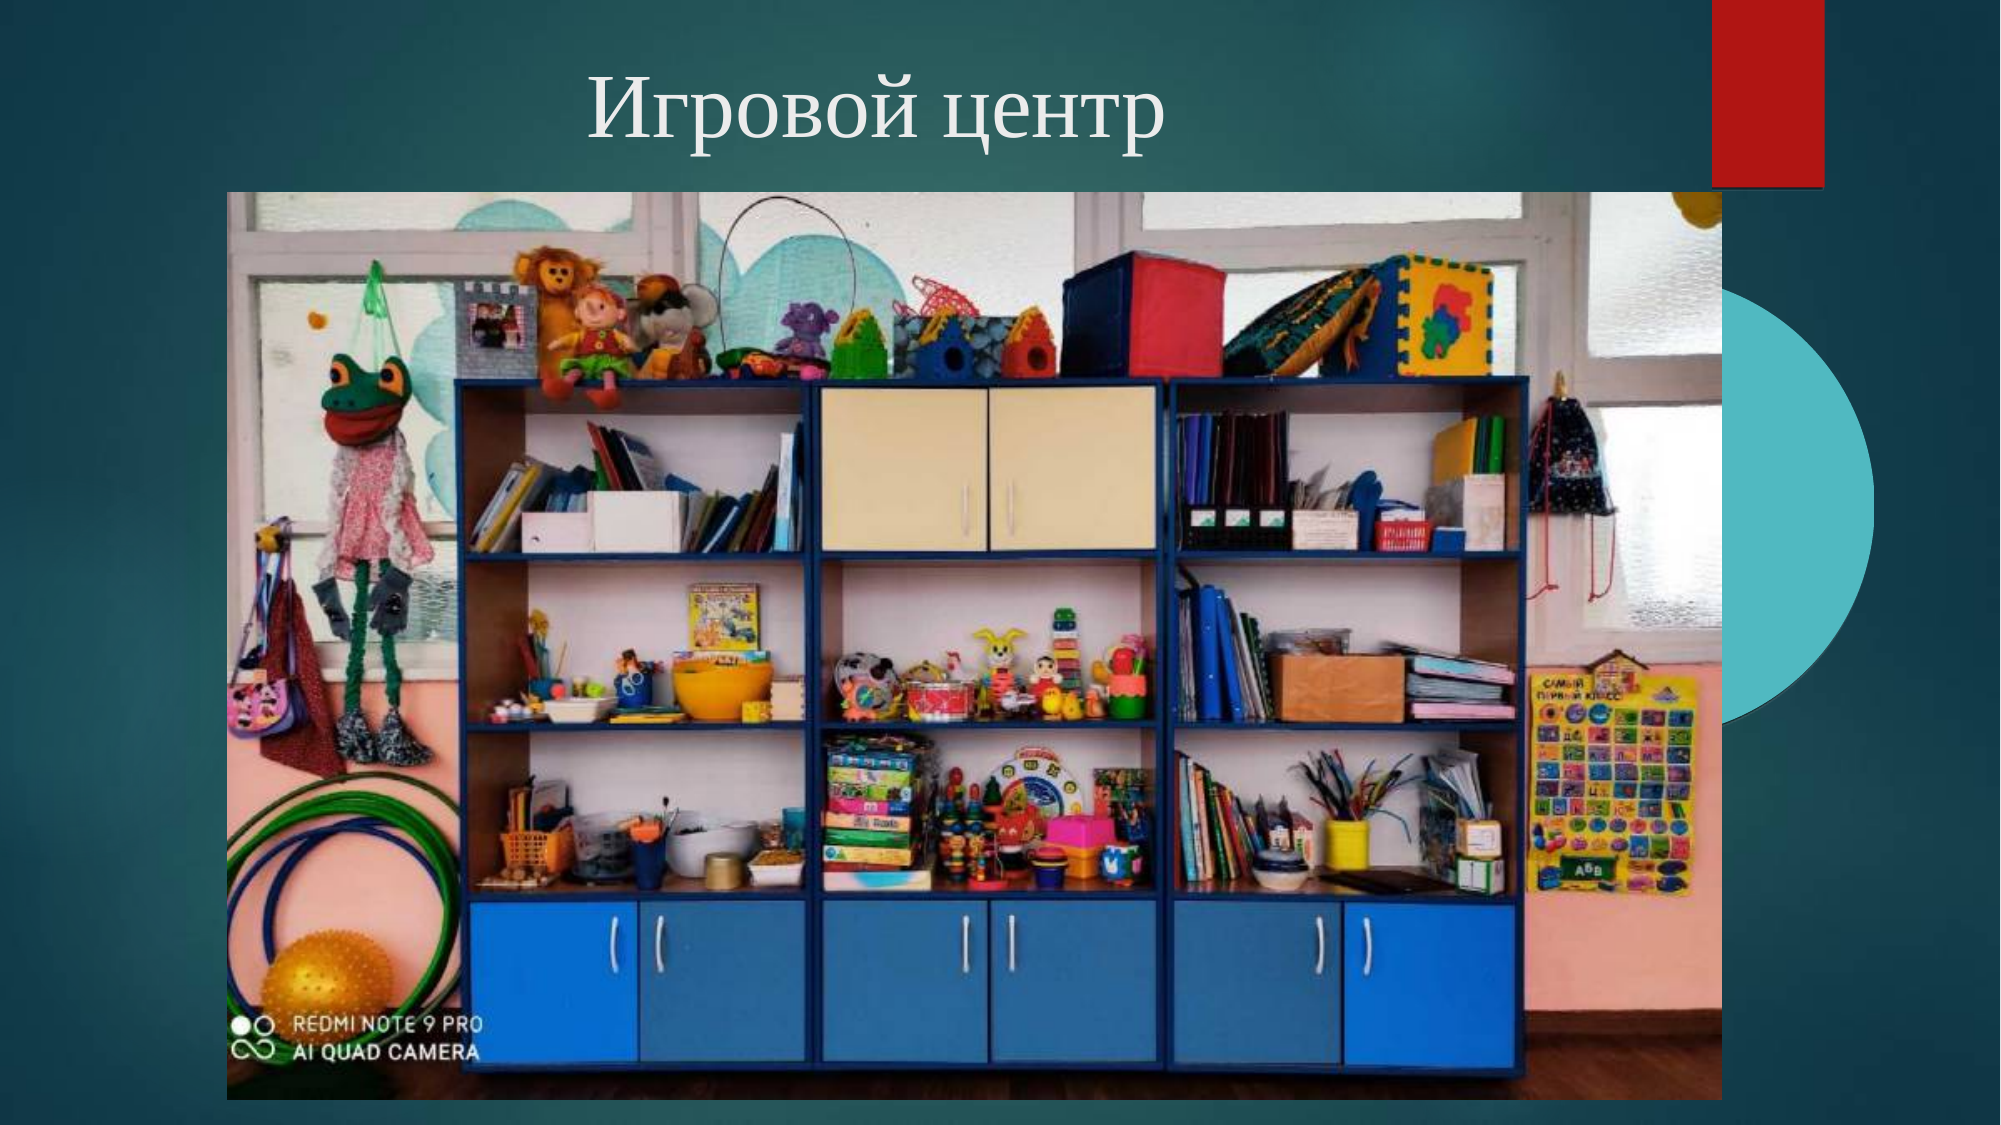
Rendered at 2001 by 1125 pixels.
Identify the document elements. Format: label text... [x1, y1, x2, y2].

text_box Игровой центр [106, 37, 1649, 224]
picture [0, 0, 2001, 1125]
